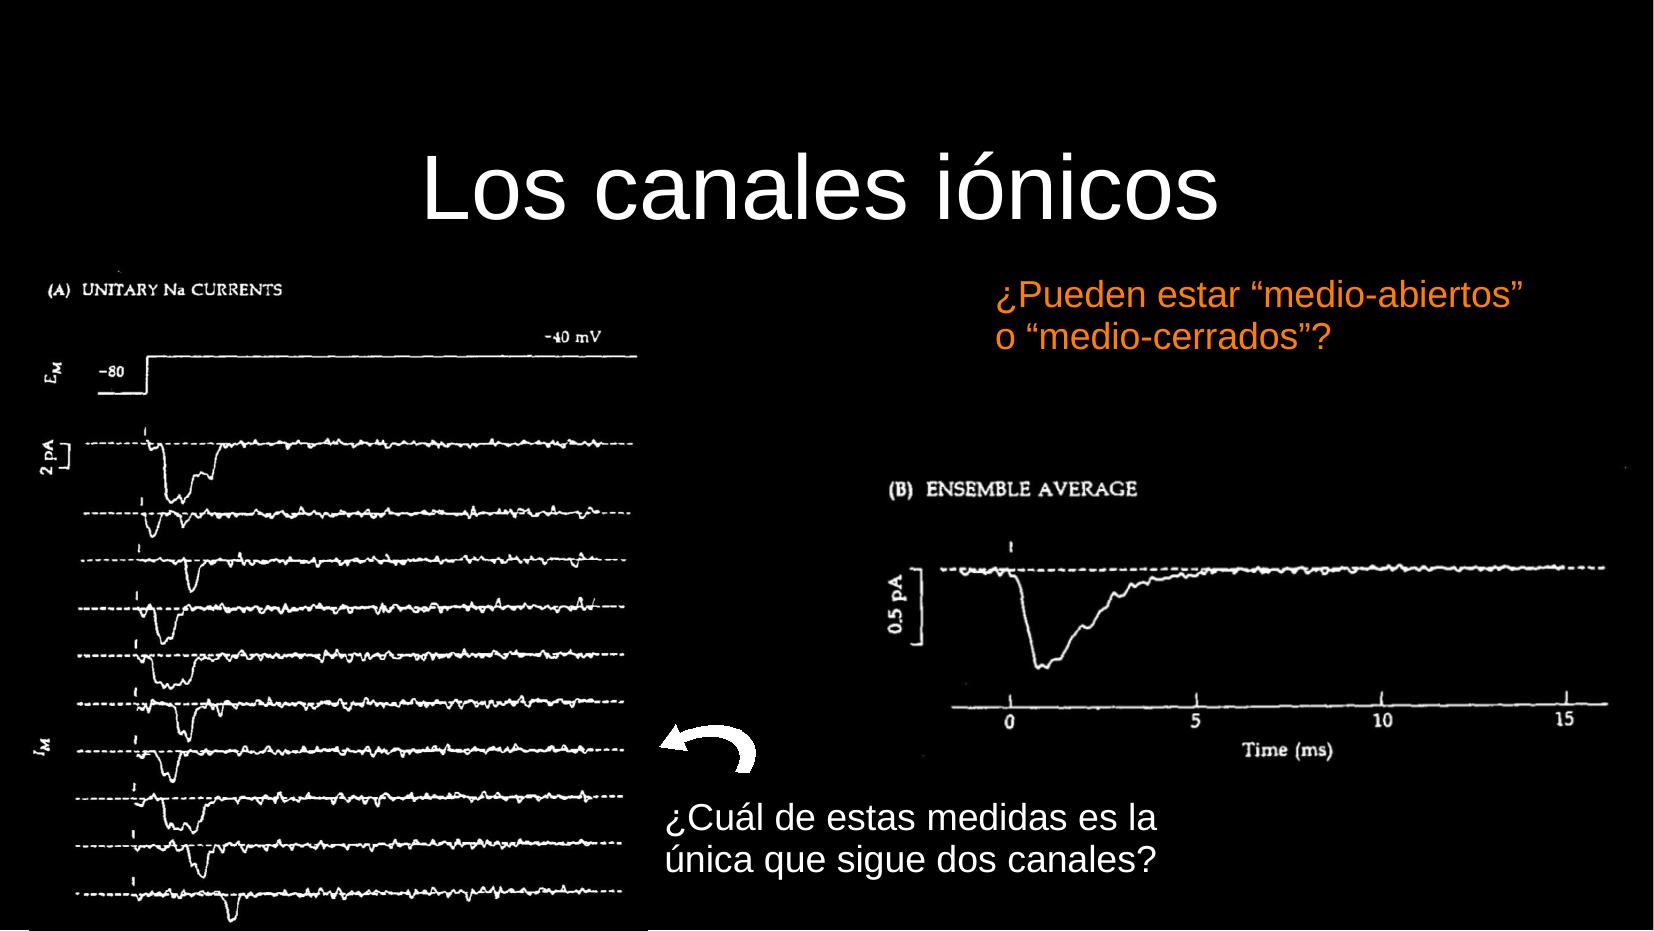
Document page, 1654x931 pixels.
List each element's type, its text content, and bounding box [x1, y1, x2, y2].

title Los canales iónicos [76, 110, 1565, 266]
text_box [659, 724, 756, 773]
picture [885, 447, 1640, 768]
picture [29, 265, 648, 931]
text_box ¿Cuál de estas medidas es la única que sigue dos canales? [649, 789, 1182, 931]
text_box ¿Pueden estar “medio-abiertos” o “medio-cerrados”? [944, 265, 1565, 407]
